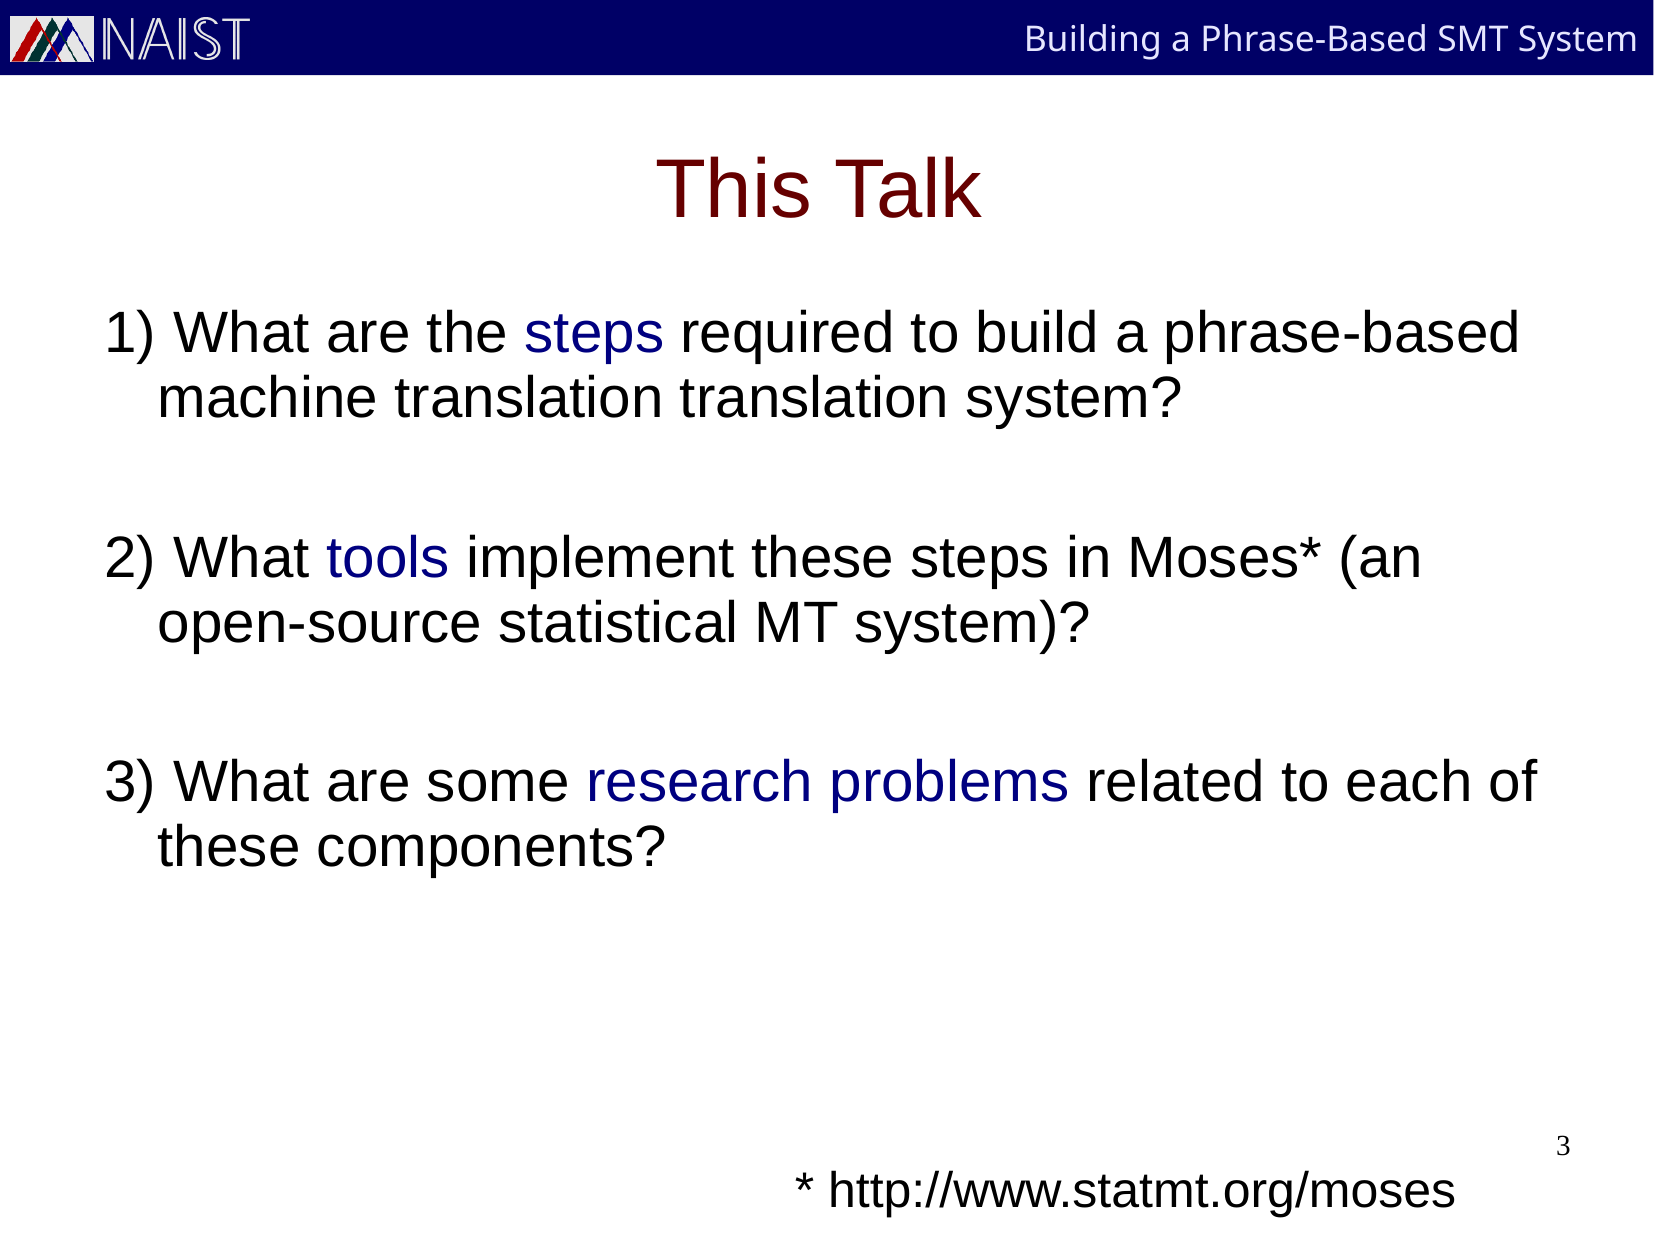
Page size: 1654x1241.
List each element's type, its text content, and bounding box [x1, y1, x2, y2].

list What are the steps required to build a phrase-based machine translation translation system? What tools implement these steps in Moses* (an open-source statistical MT system)? What are some research problems related to each of these components? [86, 300, 1576, 1119]
title This Talk [75, 92, 1564, 285]
picture [10, 16, 94, 62]
text_box * http://www.statmt.org/moses [780, 1154, 1472, 1226]
picture [102, 17, 251, 60]
